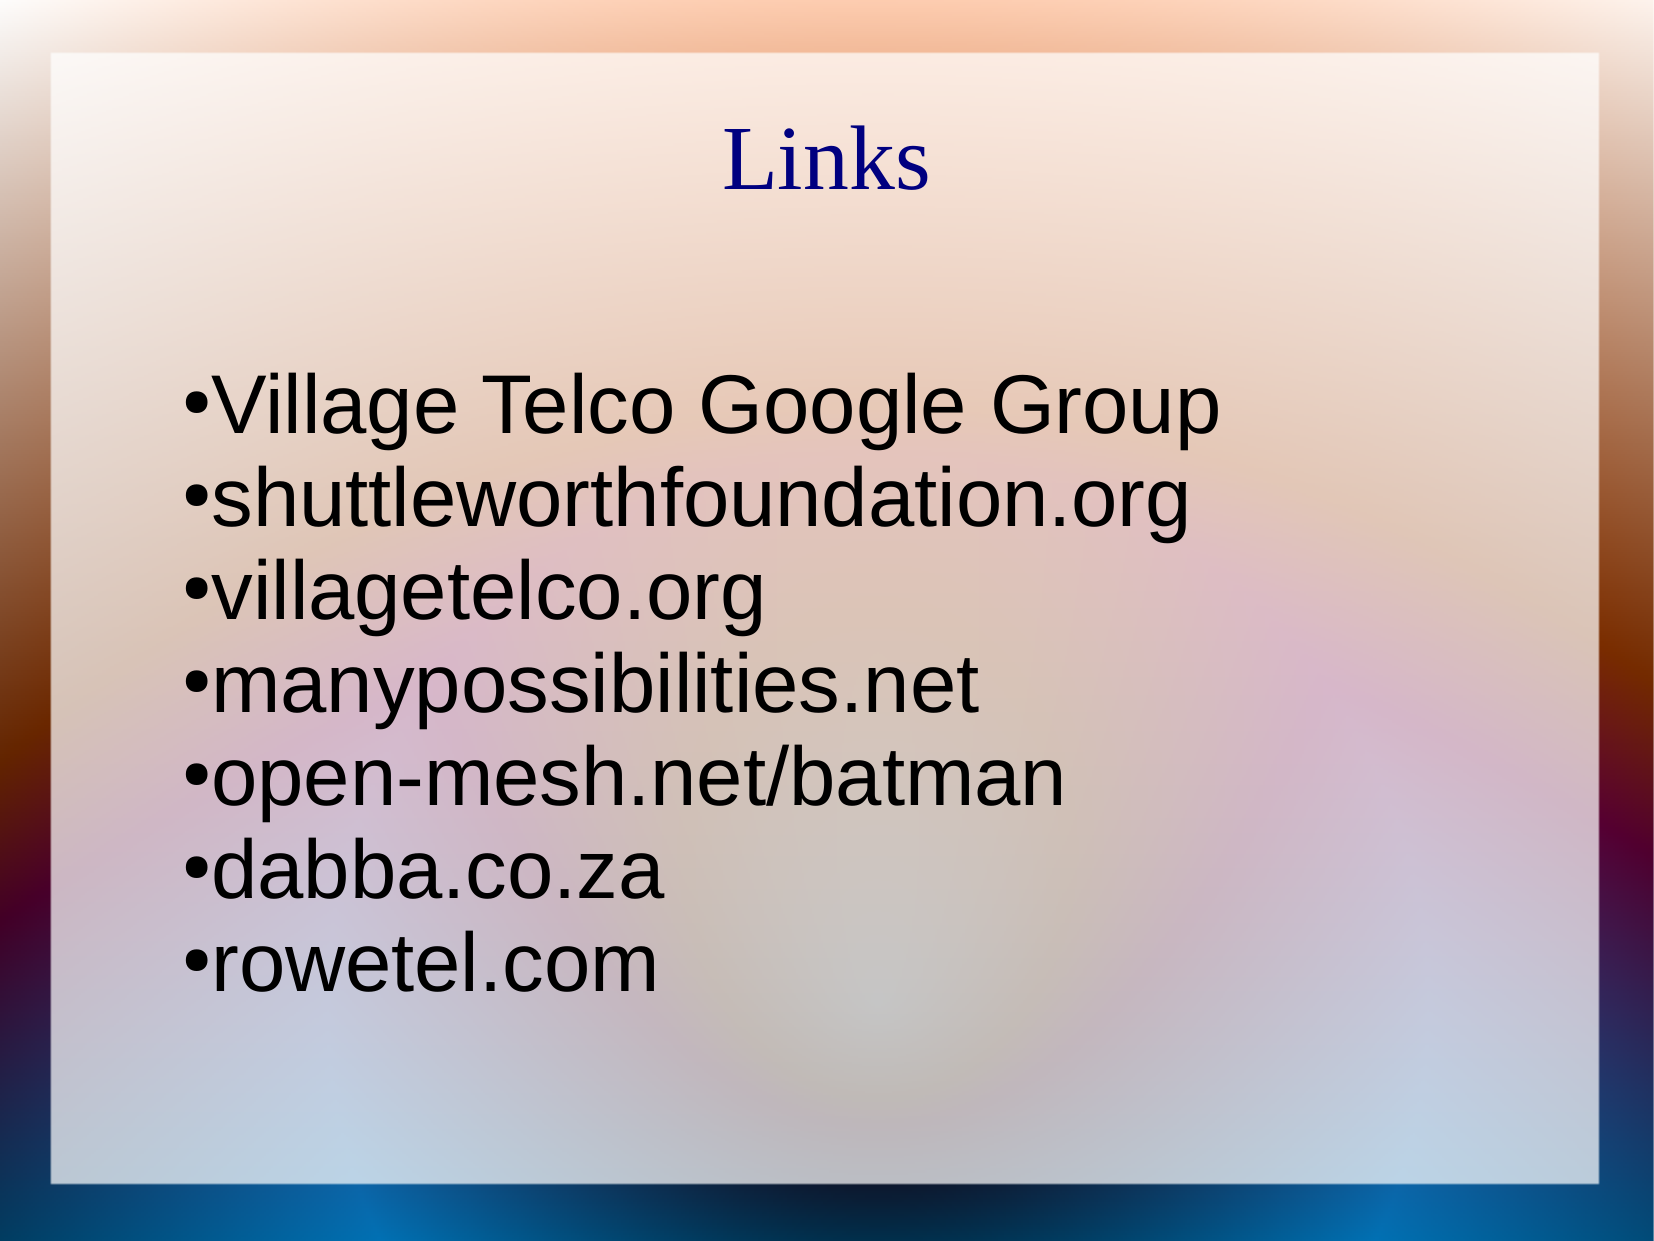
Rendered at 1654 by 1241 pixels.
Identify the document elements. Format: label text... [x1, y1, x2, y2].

text_box Village Telco Google Group shuttleworthfoundation.org villagetelco.org manypossibilities.net open-mesh.net/batman dabba.co.za rowetel.com [167, 351, 1501, 1088]
picture [0, 0, 1654, 1241]
title Links [82, 62, 1571, 256]
